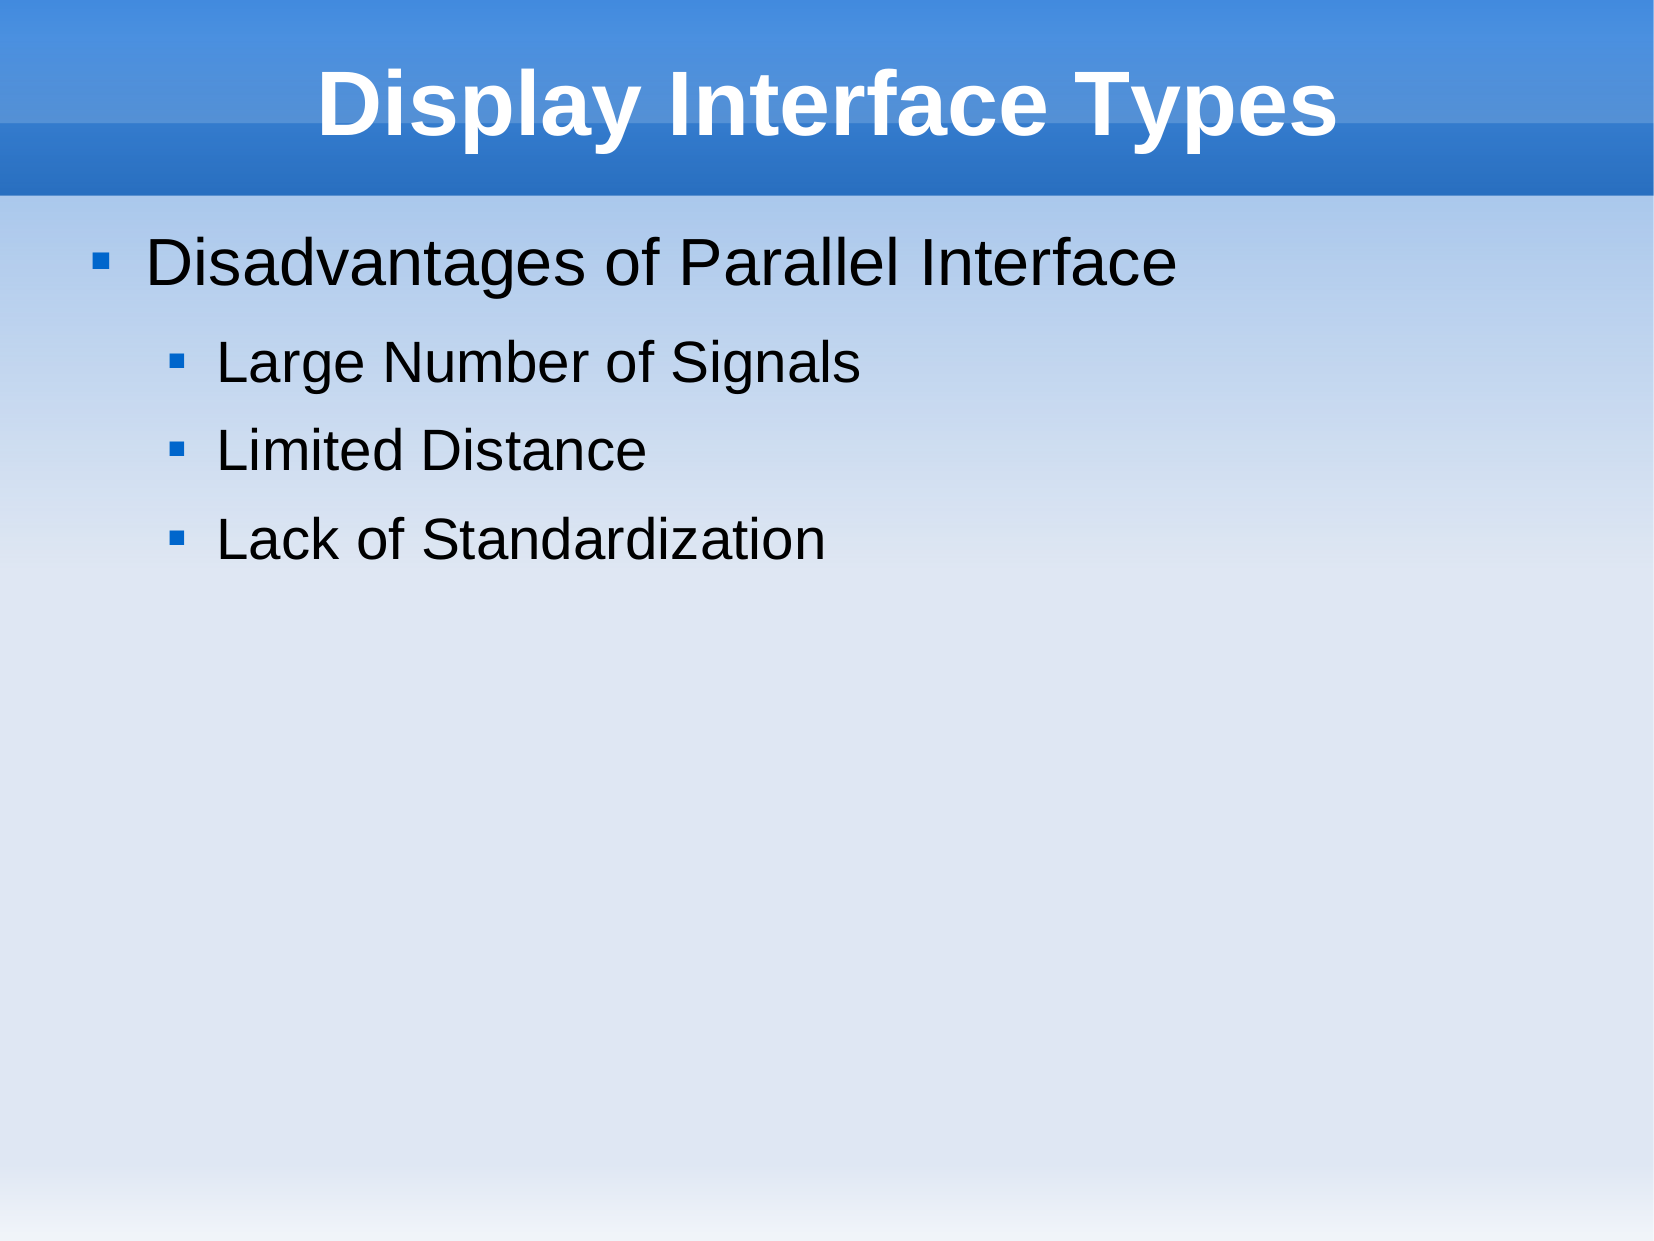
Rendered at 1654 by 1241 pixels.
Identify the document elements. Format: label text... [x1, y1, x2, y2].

list Disadvantages of Parallel Interface Large Number of Signals Limited Distance Lack of Standardization [75, 225, 1564, 1044]
title Display Interface Types [49, 0, 1538, 208]
picture [0, 0, 1654, 1241]
